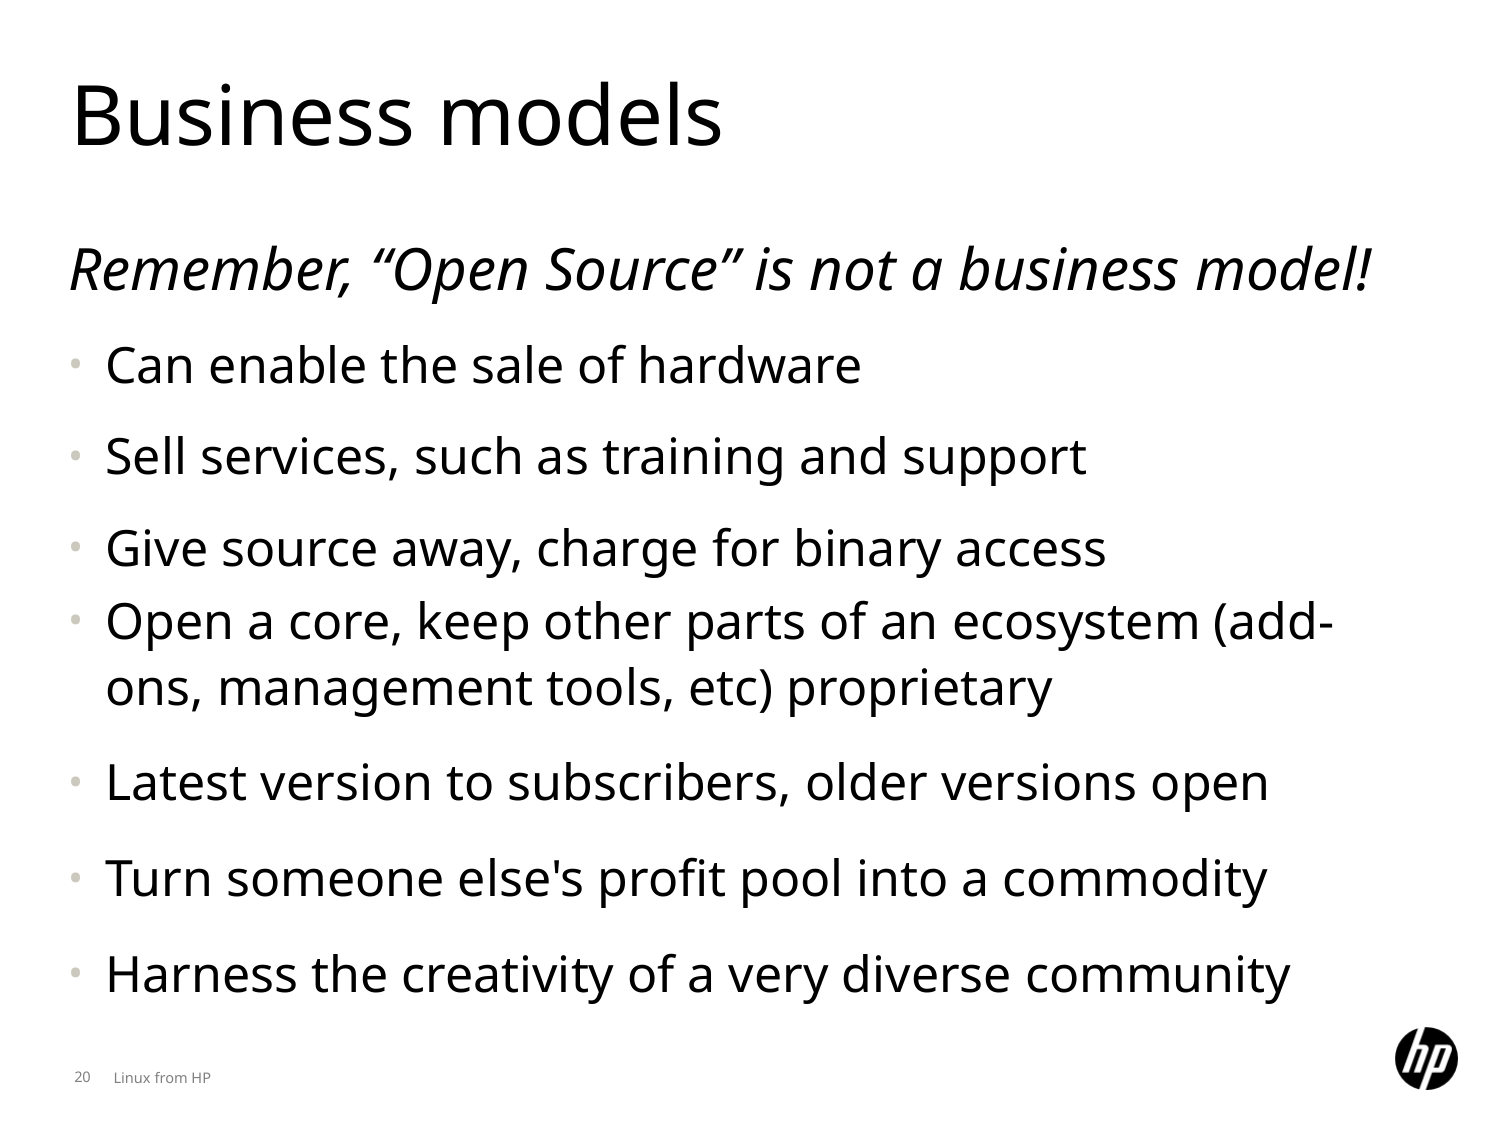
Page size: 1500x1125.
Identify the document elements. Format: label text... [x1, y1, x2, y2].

picture [1393, 1025, 1460, 1092]
list Remember, “Open Source” is not a business model! Can enable the sale of hardware Sell services, such as training and support Give source away, charge for binary access Open a core, keep other parts of an ecosystem (add-ons, management tools, etc) proprietary Latest version to subscribers, older versions open Turn someone else's profit pool into a commodity Harness the creativity of a very diverse community [68, 224, 1425, 1003]
title Business models [70, 25, 1425, 199]
